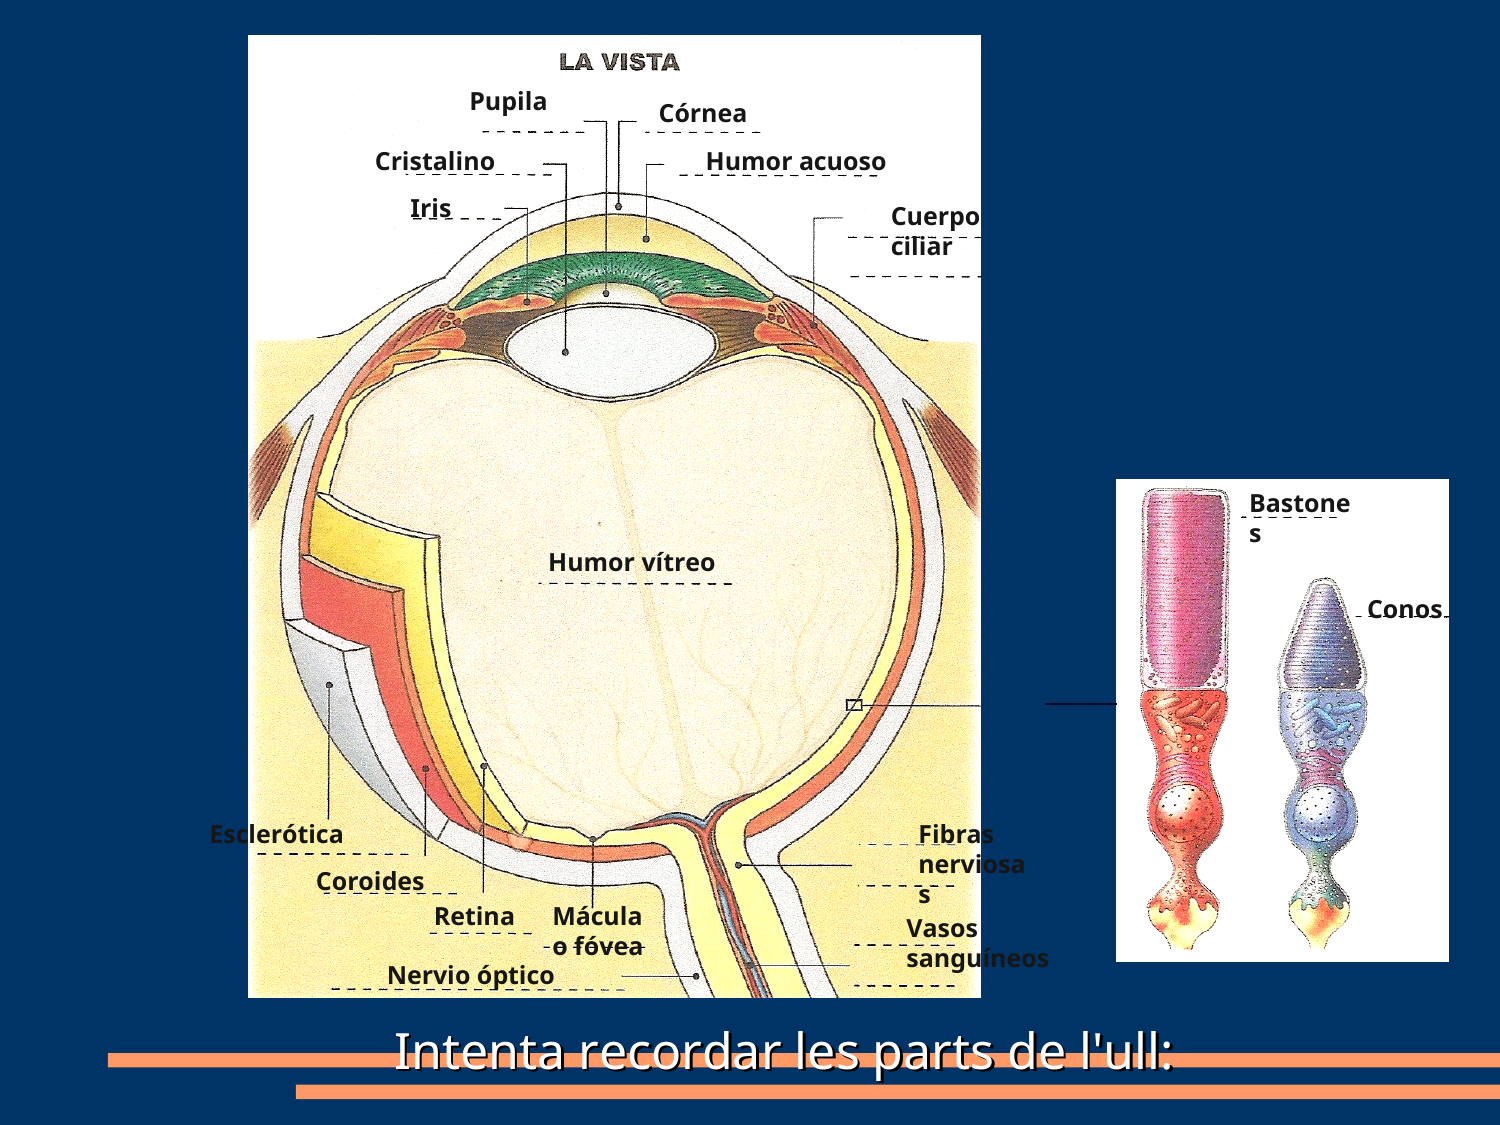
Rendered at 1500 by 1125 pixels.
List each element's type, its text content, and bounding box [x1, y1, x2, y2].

picture [248, 857, 537, 998]
text_box Cuerpo ciliar [876, 193, 1030, 269]
text_box Conos [1352, 586, 1459, 632]
text_box Bastones [1234, 479, 1377, 555]
text_box Cristalino [360, 137, 514, 183]
text_box Humor vítreo [513, 538, 751, 585]
picture [1116, 479, 1449, 962]
picture [248, 35, 981, 998]
text_box Pupila [454, 78, 573, 124]
text_box Coroides [301, 857, 455, 904]
text_box Intenta recordar les parts de l'ull: [379, 1011, 1190, 1087]
text_box Fibras nerviosas [903, 810, 1046, 916]
text_box Iris [395, 184, 502, 231]
text_box Humor acuoso [690, 137, 928, 183]
text_box Vasos sanguíneos [891, 904, 1081, 981]
text_box Nervio óptico [372, 952, 632, 998]
text_box Mácula o fóvea [537, 893, 668, 969]
text_box Esclerótica [194, 810, 373, 857]
text_box Retina [419, 893, 537, 939]
text_box Córnea [643, 90, 798, 136]
